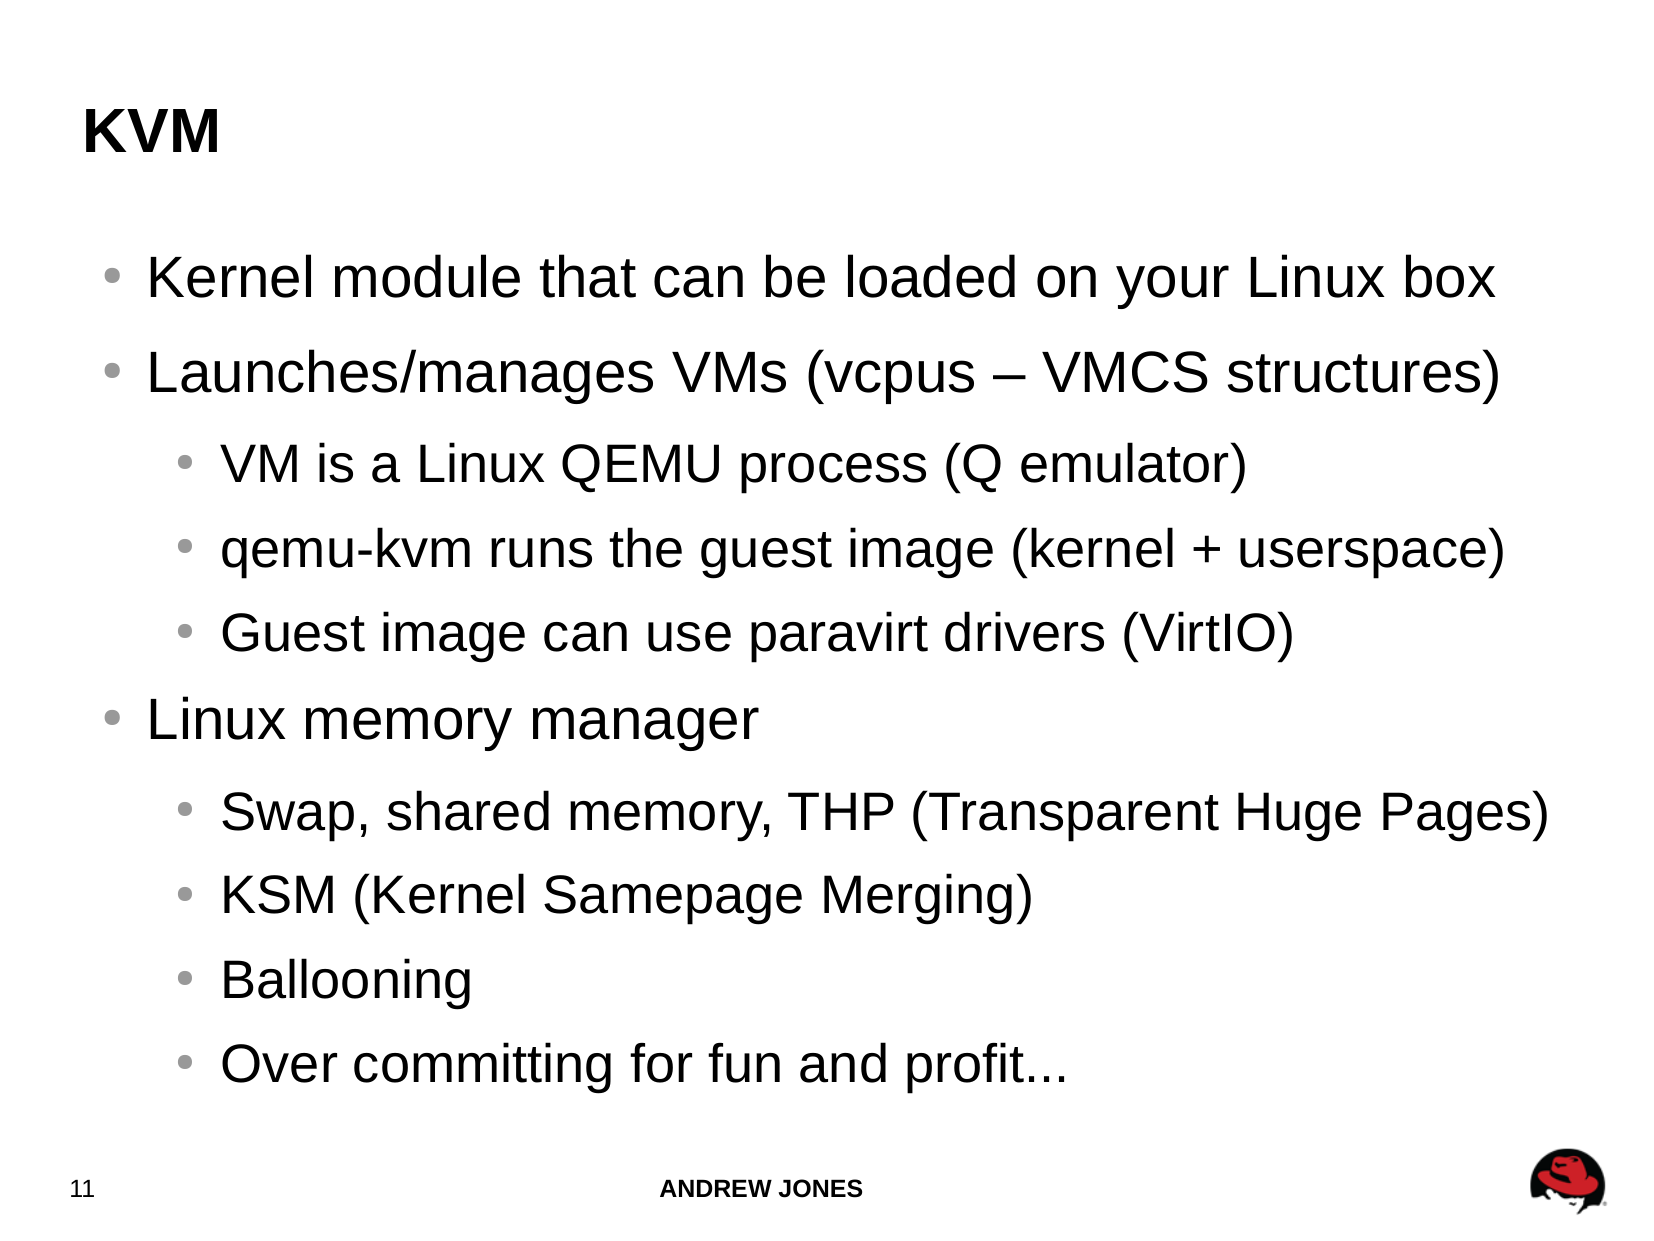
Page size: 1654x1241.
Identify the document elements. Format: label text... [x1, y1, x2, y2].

title KVM [82, 45, 1571, 218]
list Kernel module that can be loaded on your Linux box Launches/manages VMs (vcpus – VMCS structures) VM is a Linux QEMU process (Q emulator) qemu-kvm runs the guest image (kernel + userspace) Guest image can use paravirt drivers (VirtIO) Linux memory manager Swap, shared memory, THP (Transparent Huge Pages) KSM (Kernel Samepage Merging) Ballooning Over committing for fun and profit... [86, 244, 1576, 1094]
picture [1529, 1146, 1613, 1224]
